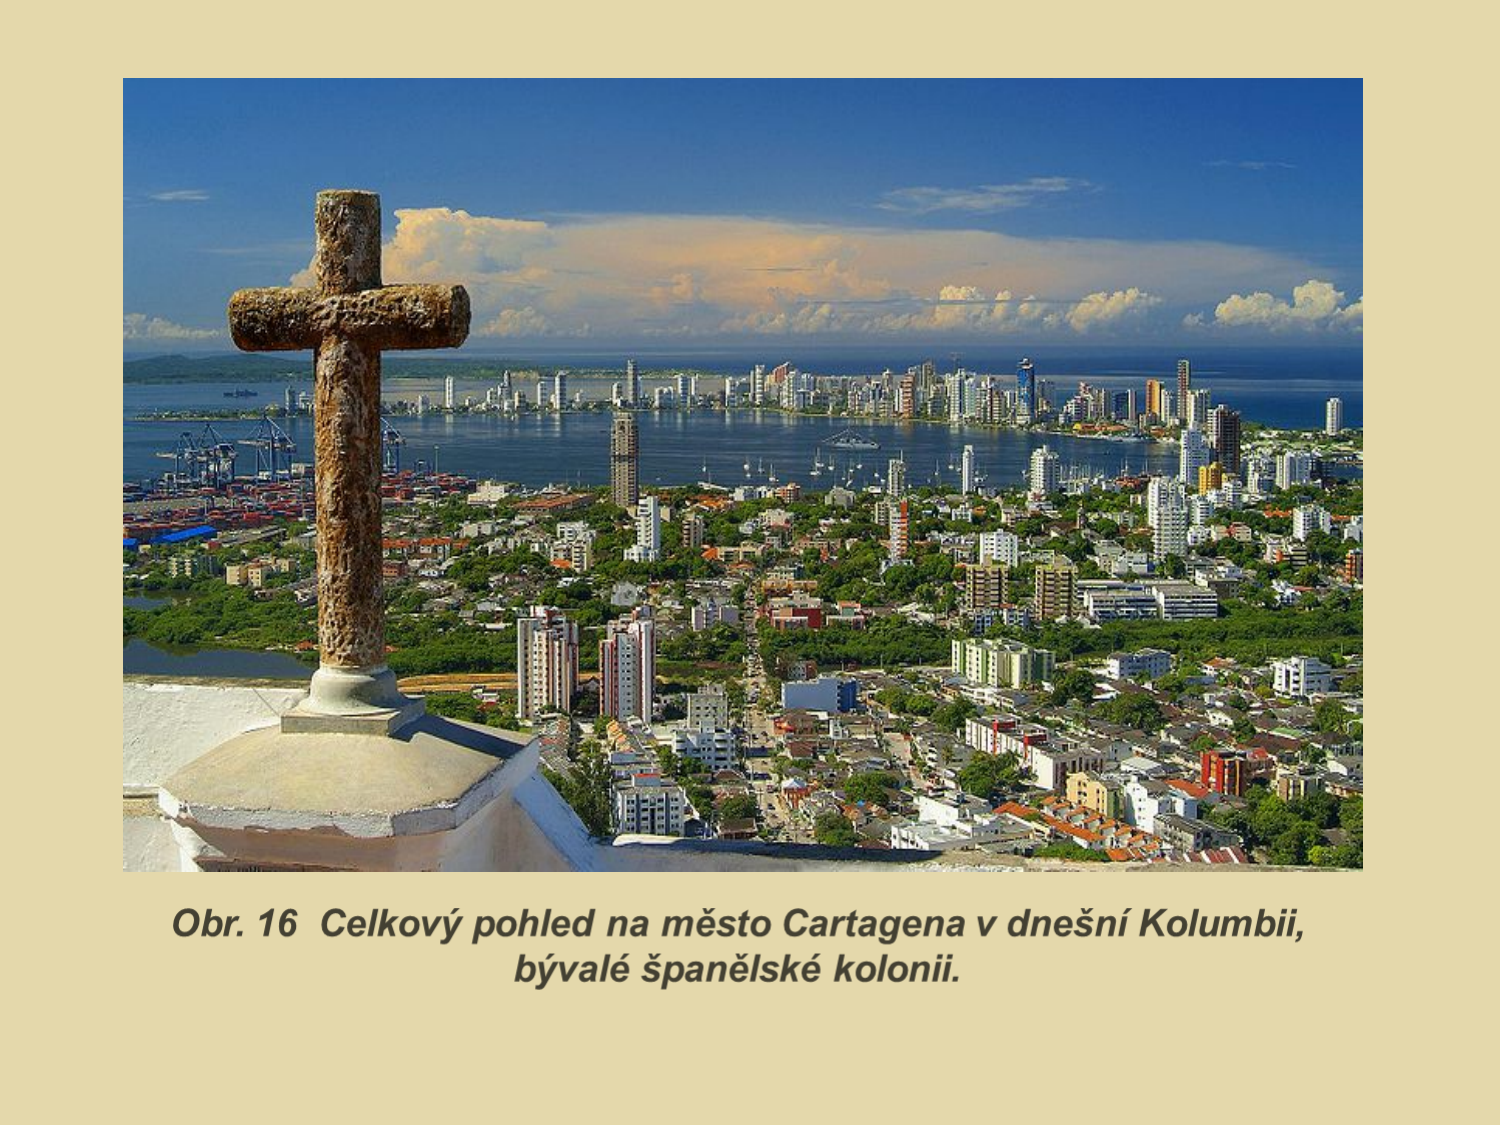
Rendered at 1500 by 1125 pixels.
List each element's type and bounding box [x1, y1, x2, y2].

picture [123, 78, 1363, 872]
picture [146, 887, 1342, 1015]
